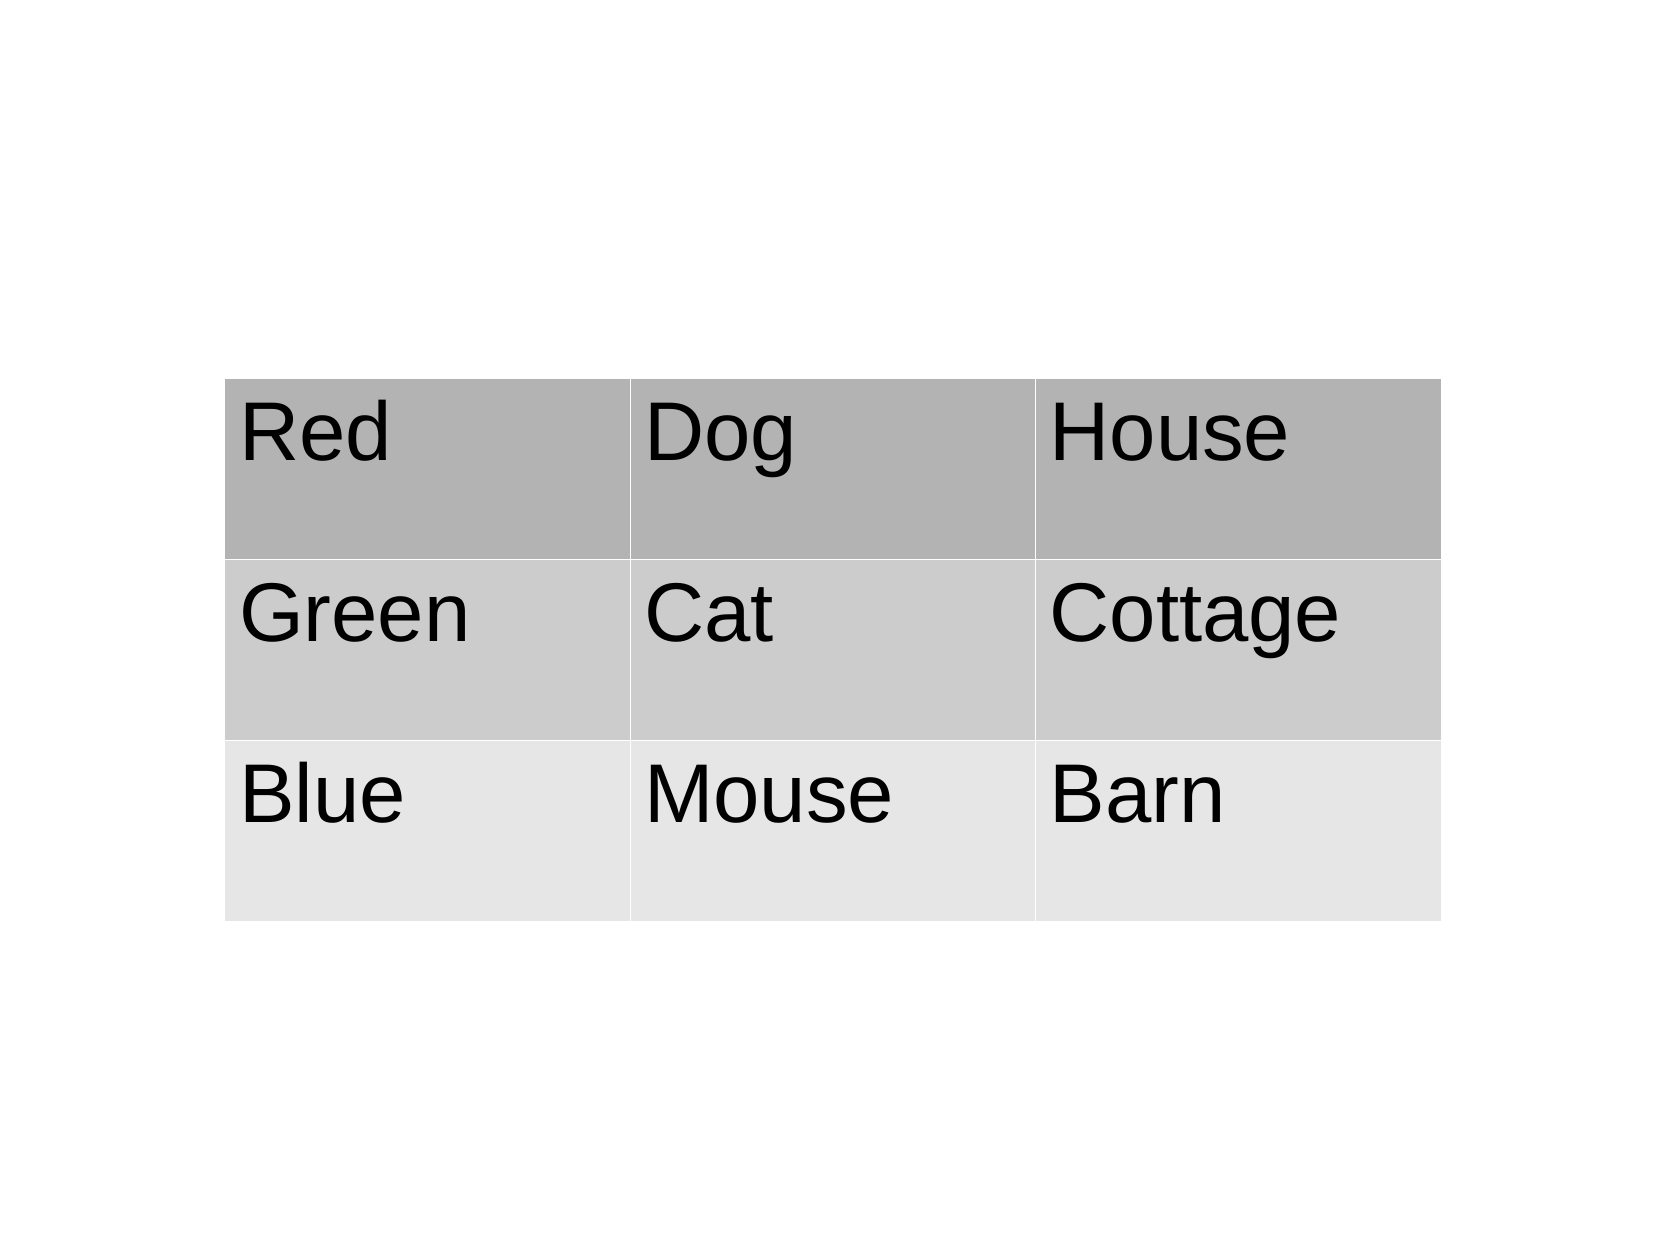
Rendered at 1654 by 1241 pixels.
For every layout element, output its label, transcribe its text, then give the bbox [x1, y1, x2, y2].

table_cell Mouse [631, 741, 1035, 921]
table_header Red [225, 379, 630, 559]
table_cell Green [225, 560, 630, 740]
table_cell Barn [1036, 741, 1441, 921]
table_header House [1036, 379, 1441, 559]
table_cell Cottage [1036, 560, 1441, 740]
table_header Dog [631, 379, 1035, 559]
table_cell Blue [225, 741, 630, 921]
table_cell Cat [631, 560, 1035, 740]
